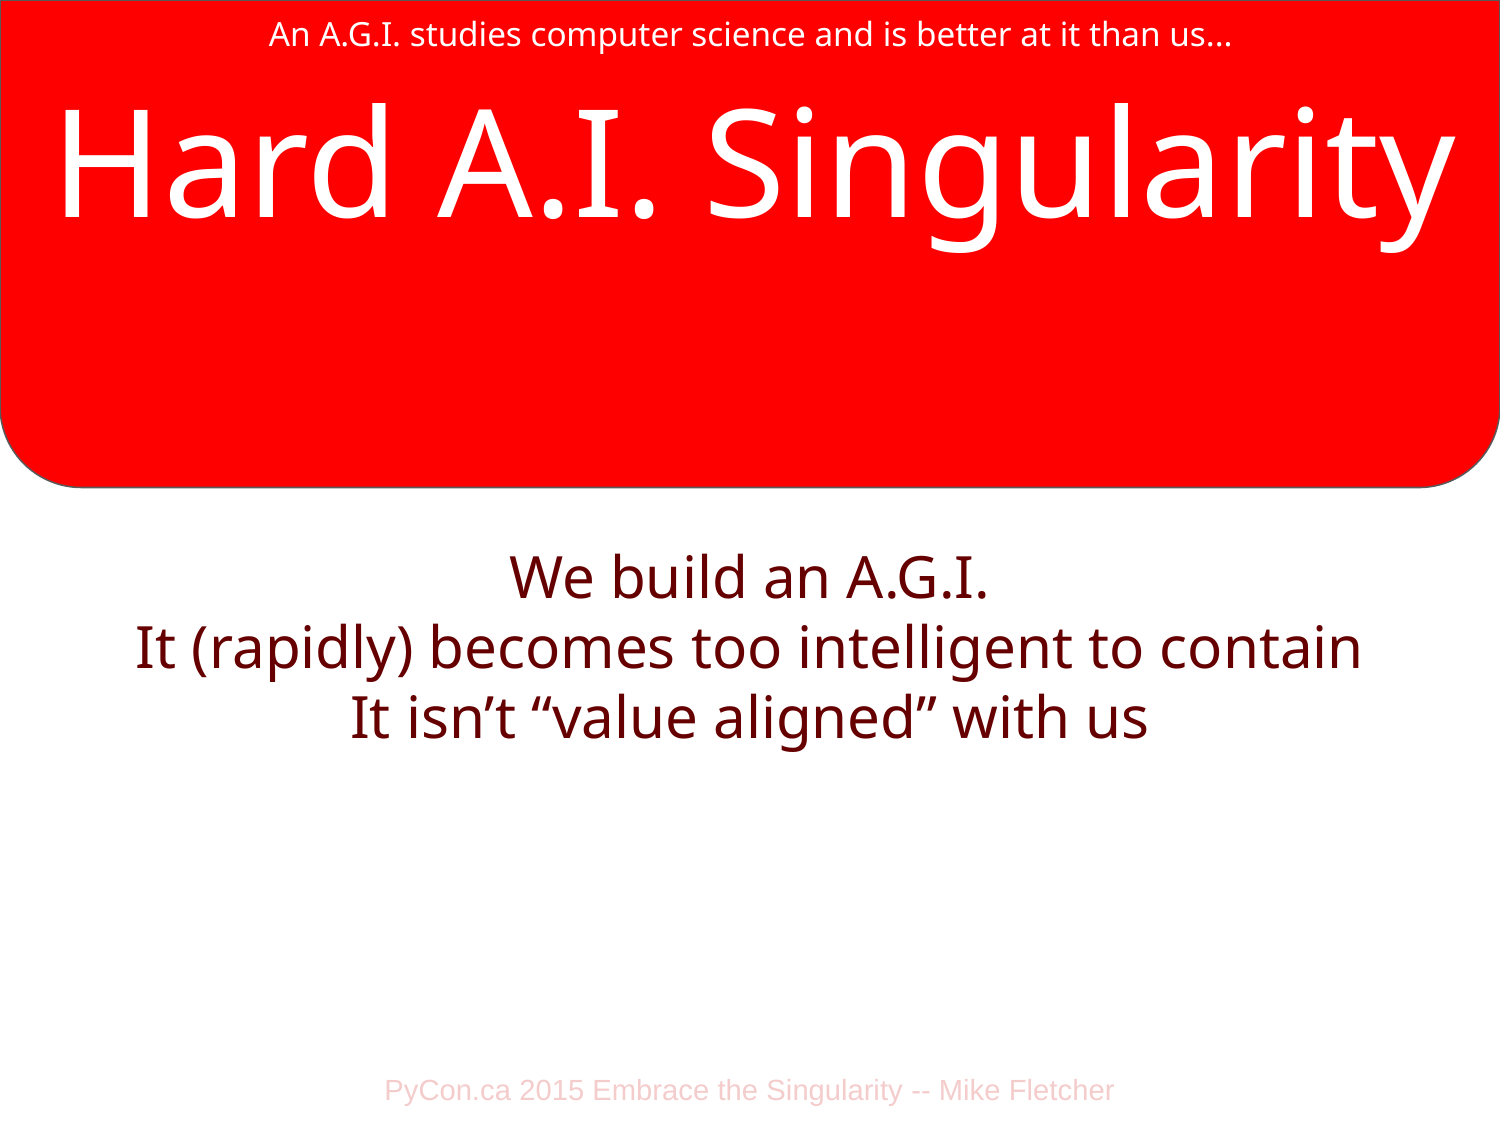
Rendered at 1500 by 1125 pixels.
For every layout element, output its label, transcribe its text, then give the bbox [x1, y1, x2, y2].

subtitle An A.G.I. studies computer science and is better at it than us... [1, 0, 1500, 65]
title Hard A.I. Singularity [28, 65, 1480, 488]
subtitle We build an A.G.I. It (rapidly) becomes too intelligent to contain It isn’t “value aligned” with us [0, 525, 1500, 1107]
